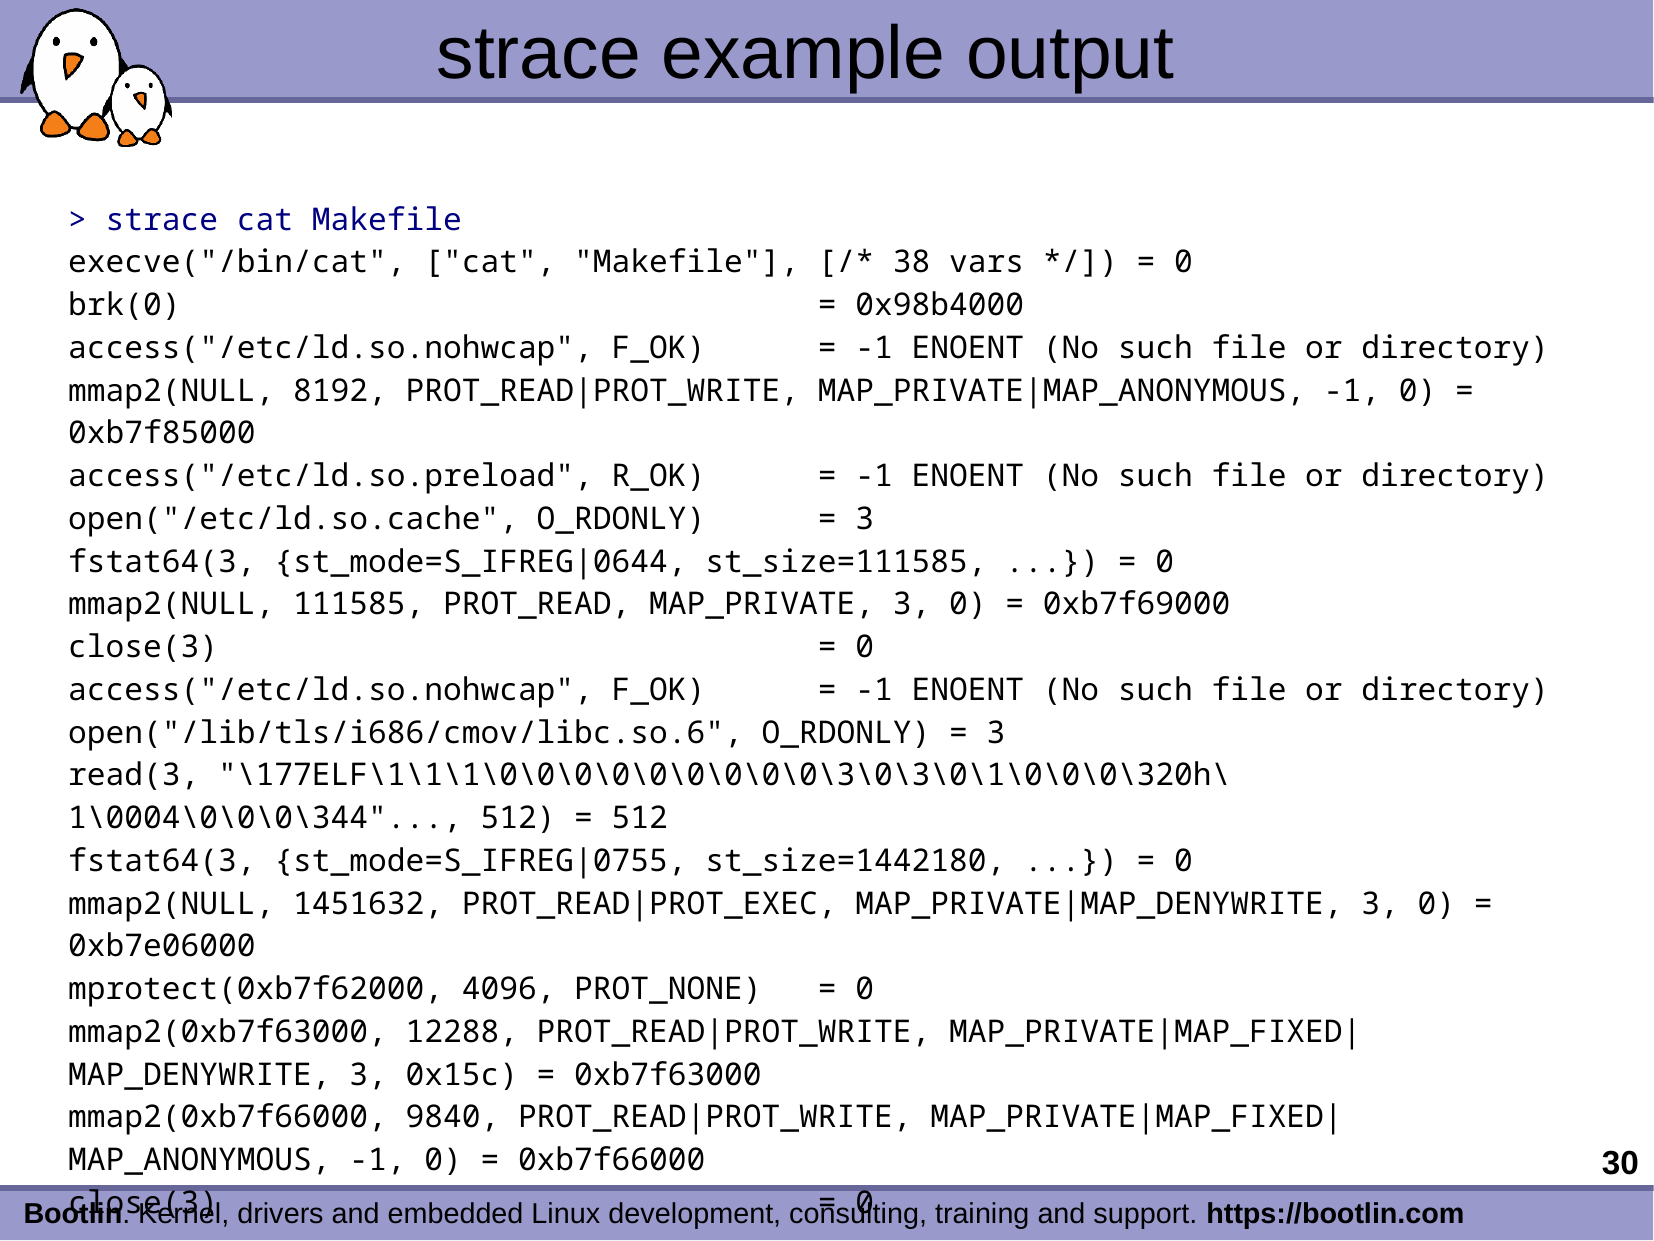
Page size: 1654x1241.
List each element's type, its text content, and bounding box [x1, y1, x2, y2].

picture [20, 8, 172, 147]
title strace example output [60, 0, 1551, 106]
list > strace cat Makefile execve("/bin/cat", ["cat", "Makefile"], [/* 38 vars */]) = 0 brk(0) = 0x98b4000 access("/etc/ld.so.nohwcap", F_OK) = -1 ENOENT (No such file or directory) mmap2(NULL, 8192, PROT_READ|PROT_WRITE, MAP_PRIVATE|MAP_ANONYMOUS, -1, 0) = 0xb7f85000 access("/etc/ld.so.preload", R_OK) = -1 ENOENT (No such file or directory) open("/etc/ld.so.cache", O_RDONLY) = 3 fstat64(3, {st_mode=S_IFREG|0644, st_size=111585, ...}) = 0 mmap2(NULL, 111585, PROT_READ, MAP_PRIVATE, 3, 0) = 0xb7f69000 close(3) = 0 access("/etc/ld.so.nohwcap", F_OK) = -1 ENOENT (No such file or directory) open("/lib/tls/i686/cmov/libc.so.6", O_RDONLY) = 3 read(3, "\177ELF\1\1\1\0\0\0\0\0\0\0\0\0\3\0\3\0\1\0\0\0\320h\1\0004\0\0\0\344"..., 512) = 512 fstat64(3, {st_mode=S_IFREG|0755, st_size=1442180, ...}) = 0 mmap2(NULL, 1451632, PROT_READ|PROT_EXEC, MAP_PRIVATE|MAP_DENYWRITE, 3, 0) = 0xb7e06000 mprotect(0xb7f62000, 4096, PROT_NONE) = 0 mmap2(0xb7f63000, 12288, PROT_READ|PROT_WRITE, MAP_PRIVATE|MAP_FIXED|MAP_DENYWRITE, 3, 0x15c) = 0xb7f63000 mmap2(0xb7f66000, 9840, PROT_READ|PROT_WRITE, MAP_PRIVATE|MAP_FIXED|MAP_ANONYMOUS, -1, 0) = 0xb7f66000 close(3) = 0 [50, 196, 1596, 1131]
